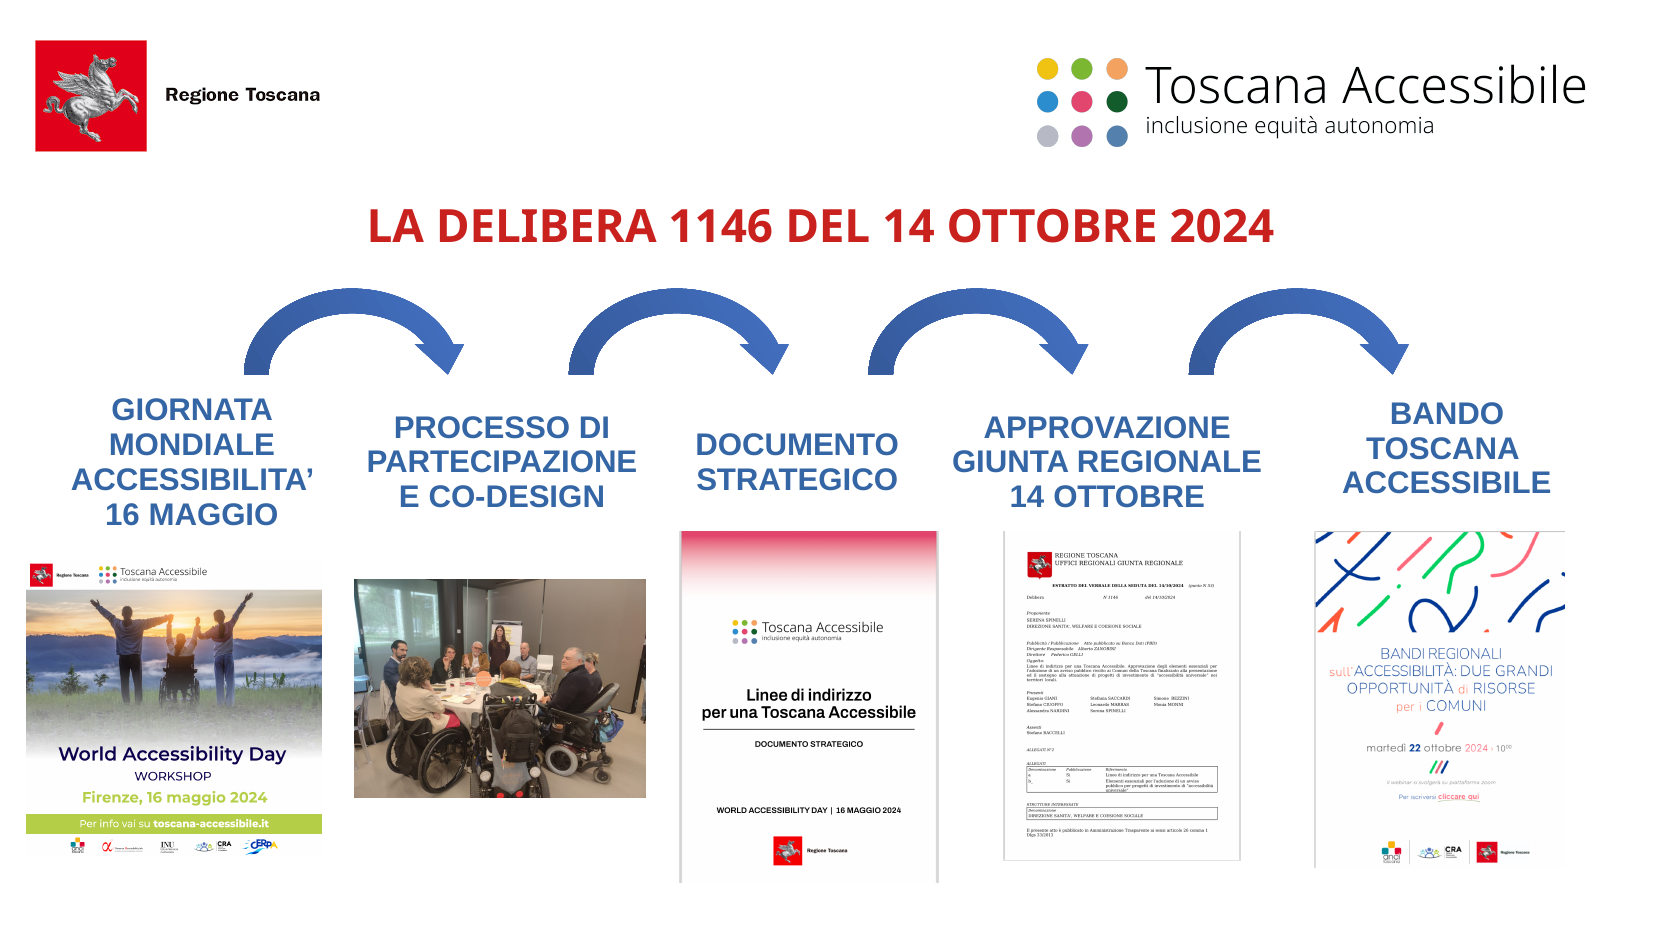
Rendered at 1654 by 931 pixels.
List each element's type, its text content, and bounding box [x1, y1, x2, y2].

picture [679, 531, 939, 883]
picture [26, 560, 322, 857]
subtitle GIORNATA MONDIALE ACCESSIBILITA’ 16 MAGGIO [59, 392, 325, 532]
text_box [1188, 288, 1409, 375]
picture [1003, 531, 1241, 861]
text_box [868, 288, 1089, 375]
text_box [568, 288, 789, 375]
title LA DELIBERA 1146 DEL 14 OTTOBRE 2024 [76, 147, 1565, 303]
text_box BANDO TOSCANA ACCESSIBILE [1328, 394, 1565, 502]
text_box DOCUMENTO STRATEGICO [679, 408, 916, 516]
picture [1037, 58, 1595, 147]
text_box PROCESSO DI PARTECIPAZIONE E CO-DESIGN [354, 392, 650, 532]
text_box [244, 288, 464, 375]
picture [1314, 531, 1565, 868]
picture [354, 579, 646, 798]
picture [29, 13, 325, 178]
text_box APPROVAZIONE GIUNTA REGIONALE 14 OTTOBRE [944, 392, 1270, 532]
